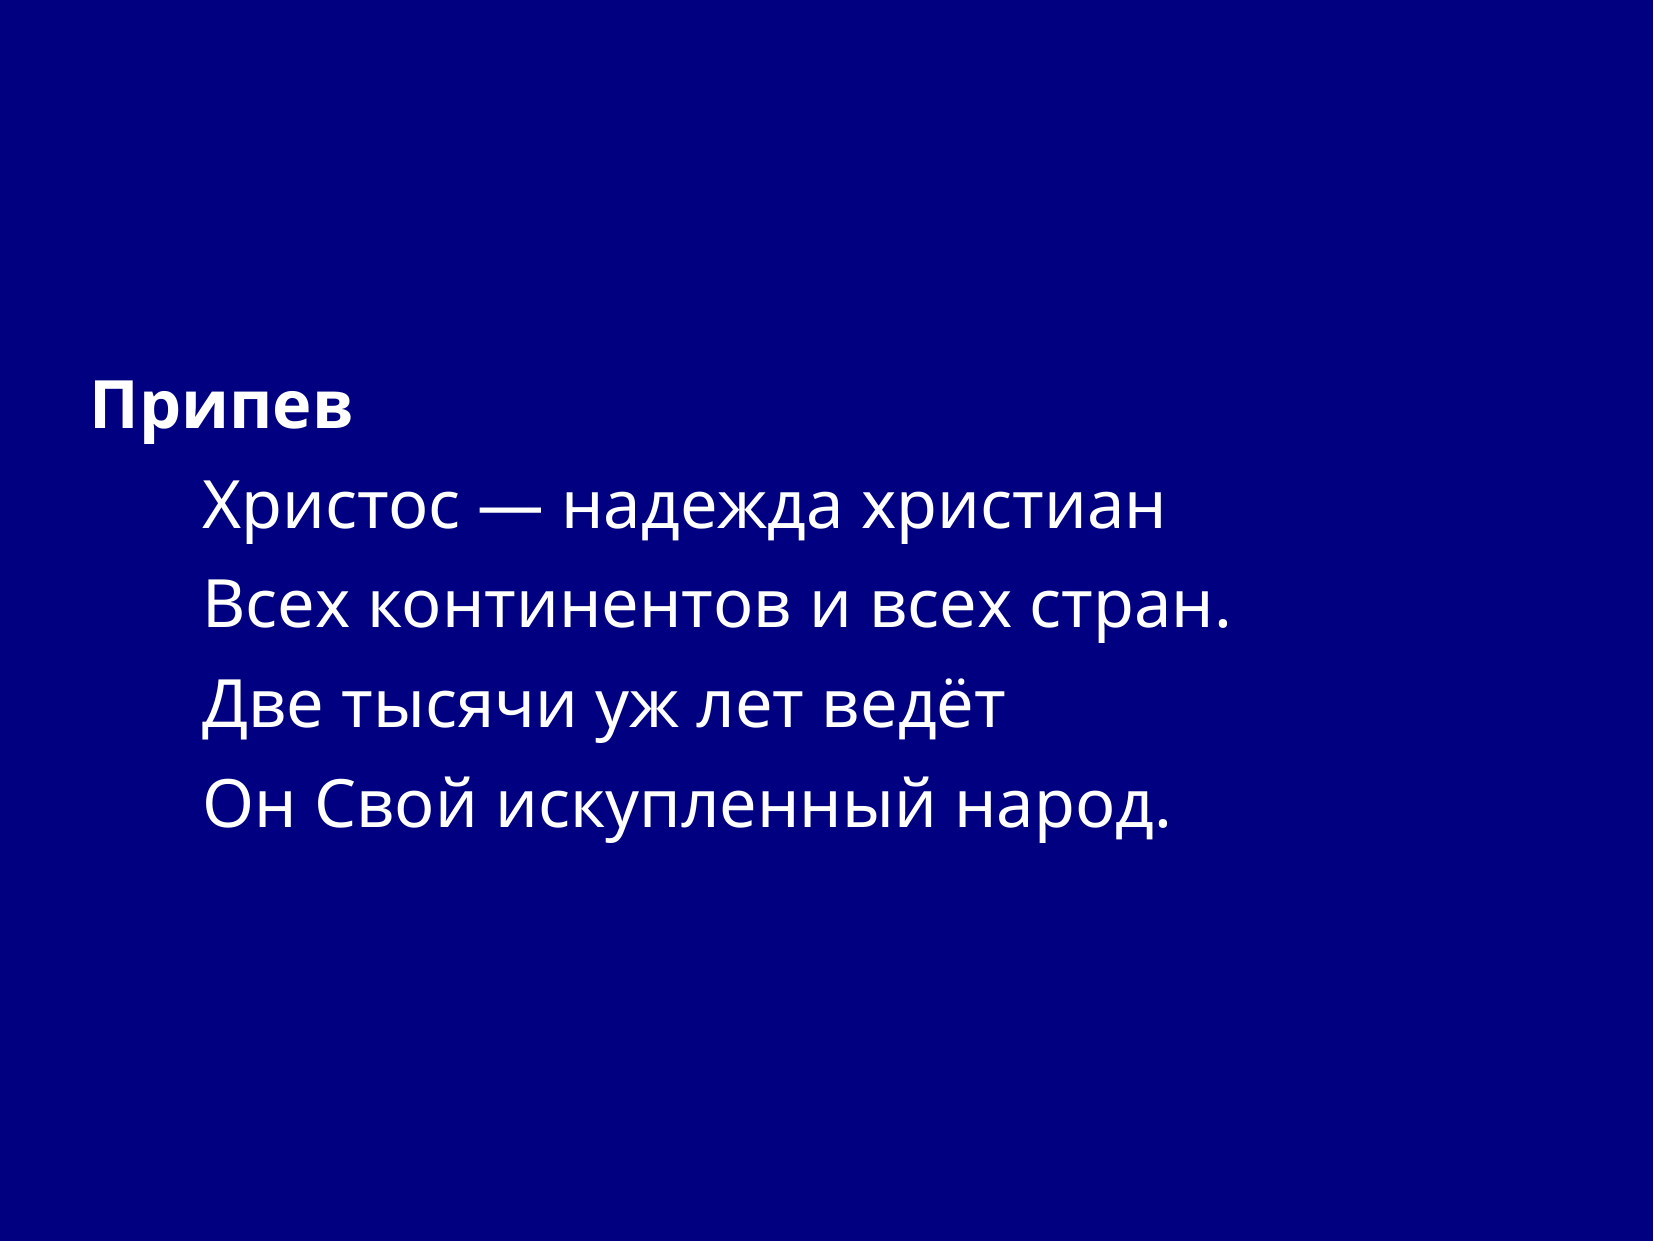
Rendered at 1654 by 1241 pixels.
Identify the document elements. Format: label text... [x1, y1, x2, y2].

text_box Припев Христос — надежда христиан Всех континентов и всех стран. Две тысячи уж лет ведёт Он Свой искупленный народ. [75, 150, 1576, 1163]
